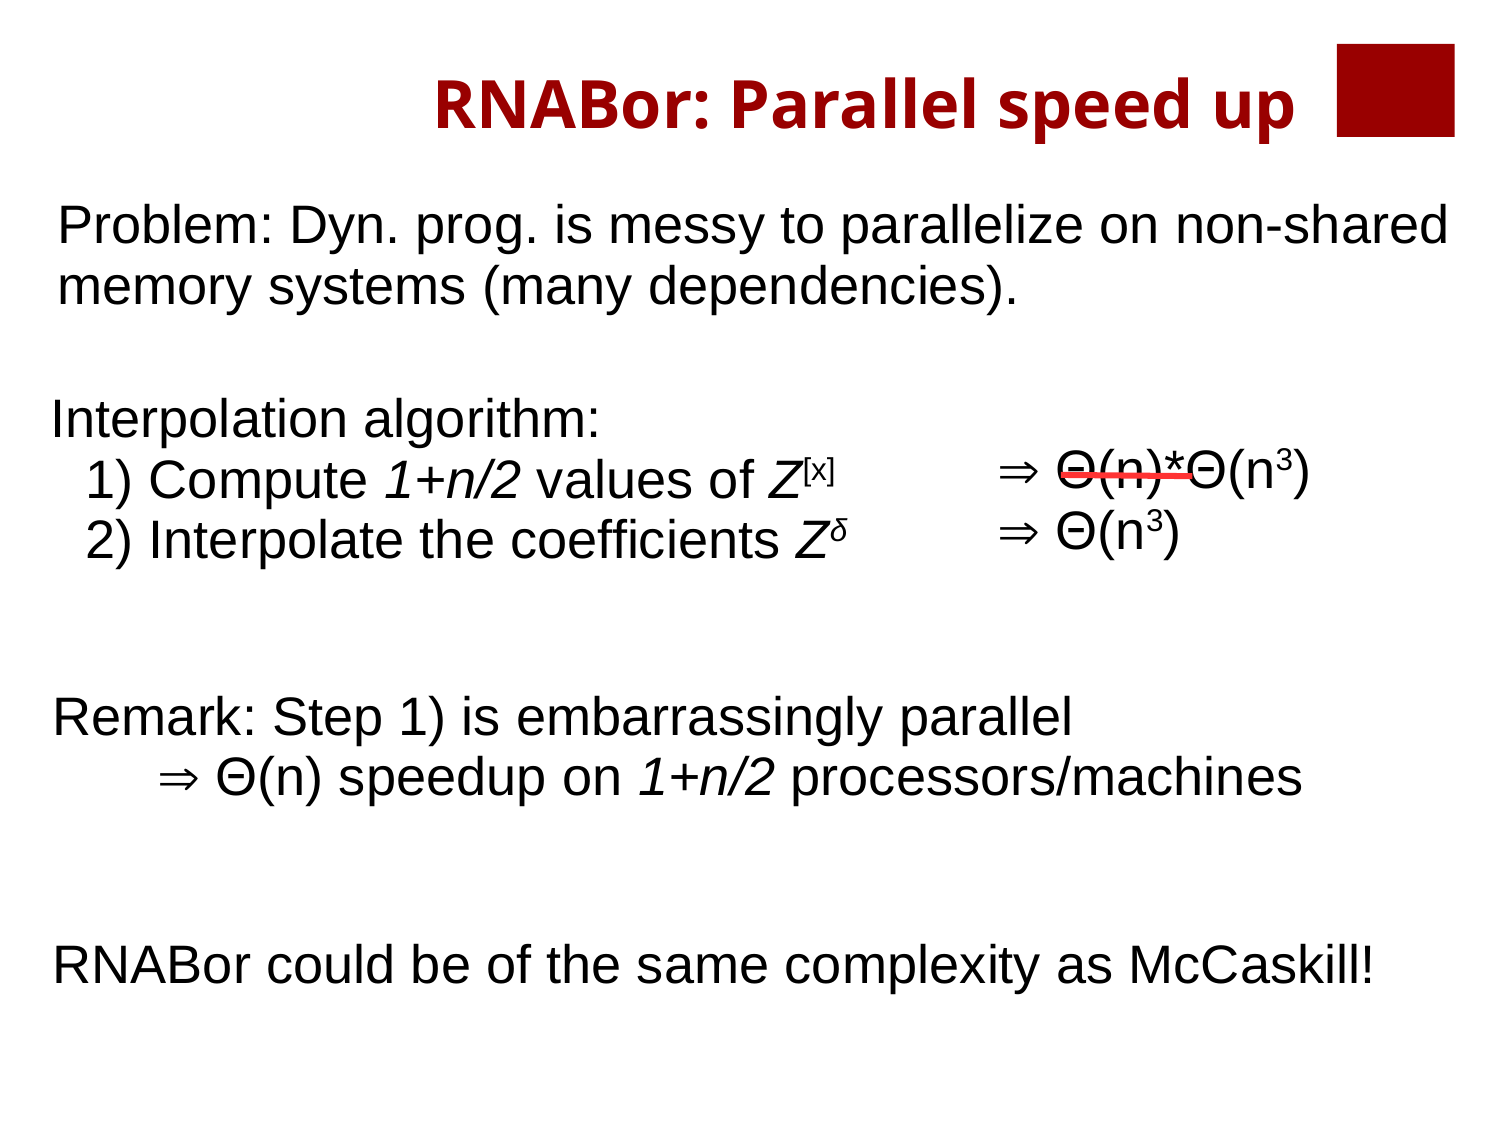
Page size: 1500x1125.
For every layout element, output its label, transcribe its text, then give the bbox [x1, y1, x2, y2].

text_box Problem: Dyn. prog. is messy to parallelize on non-shared memory systems (many dependencies). [42, 187, 1500, 324]
text_box RNABor: Parallel speed up [37, 50, 1313, 150]
text_box Interpolation algorithm: Compute 1+n/2 values of Z[x] Interpolate the coefficients Zδ [35, 381, 1419, 578]
text_box RNABor could be of the same complexity as McCaskill! [37, 927, 1496, 1003]
text_box Remark: Step 1) is embarrassingly parallel  Θ(n) speedup on 1+n/2 processors/machines [37, 678, 1496, 821]
text_box  Θ(n)*Θ(n3)  Θ(n3) [982, 432, 1396, 601]
